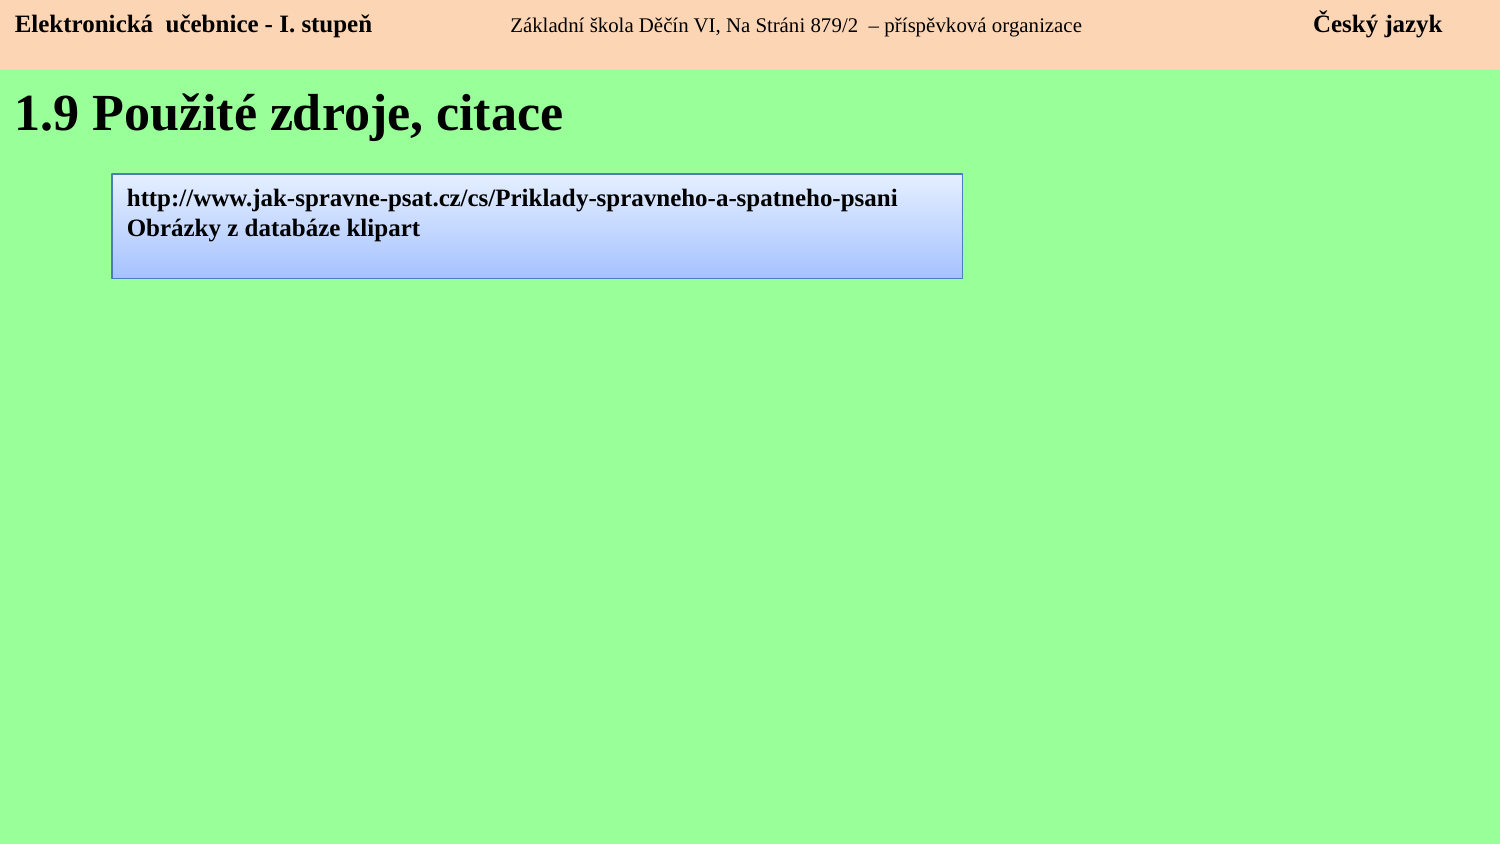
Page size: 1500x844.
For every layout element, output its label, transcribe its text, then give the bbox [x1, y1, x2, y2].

title 1.9 Použité zdroje, citace [0, 70, 1247, 169]
text_box http://www.jak-spravne-psat.cz/cs/Priklady-spravneho-a-spatneho-psani Obrázky z databáze klipart [112, 173, 963, 279]
text_box Elektronická učebnice - I. stupeň Základní škola Děčín VI, Na Stráni 879/2 – příspěvková organizace Český jazyk [0, 0, 1500, 70]
